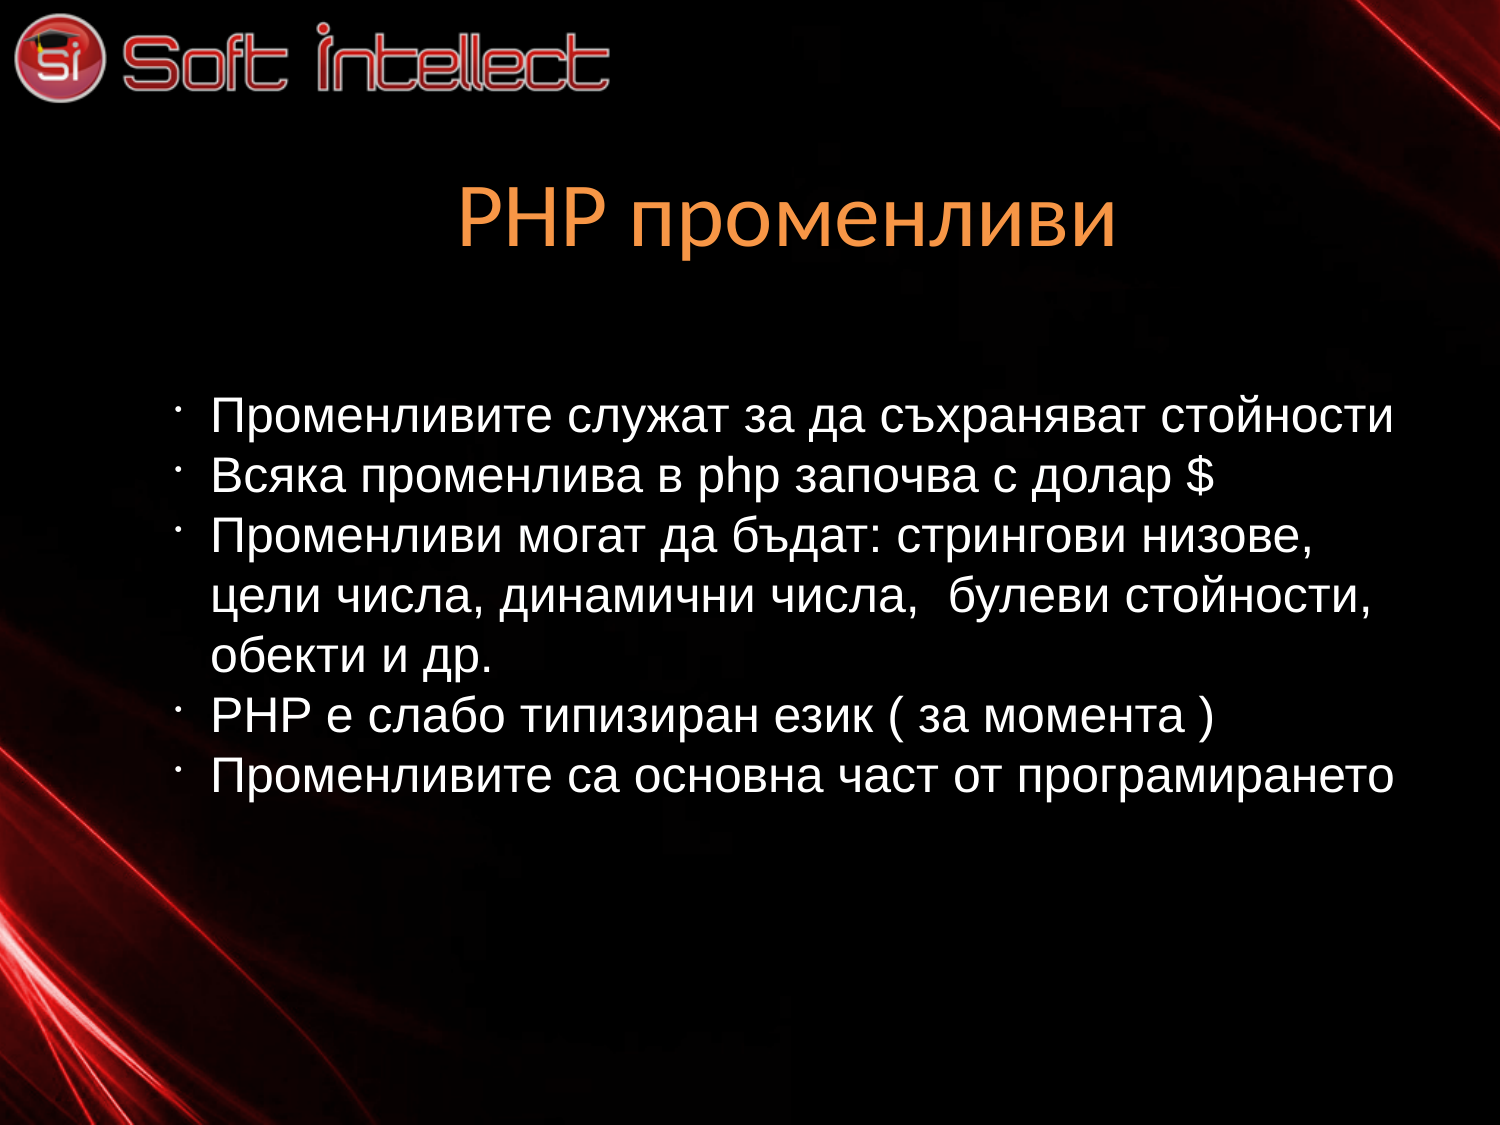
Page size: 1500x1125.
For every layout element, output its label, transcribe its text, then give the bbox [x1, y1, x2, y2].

picture [0, 0, 1500, 1125]
text_box PHP променливи [113, 116, 1464, 304]
text_box Променливите служат за да съхраняват стойности Всяка променлива в php започва с долар $ Променливи могат да бъдат: стрингови низове, цели числа, динамични числа, булеви стойности, обекти и др. PHP e слабо типизиран език ( за момента ) Променливите са основна част от програмирането [159, 375, 1410, 1097]
